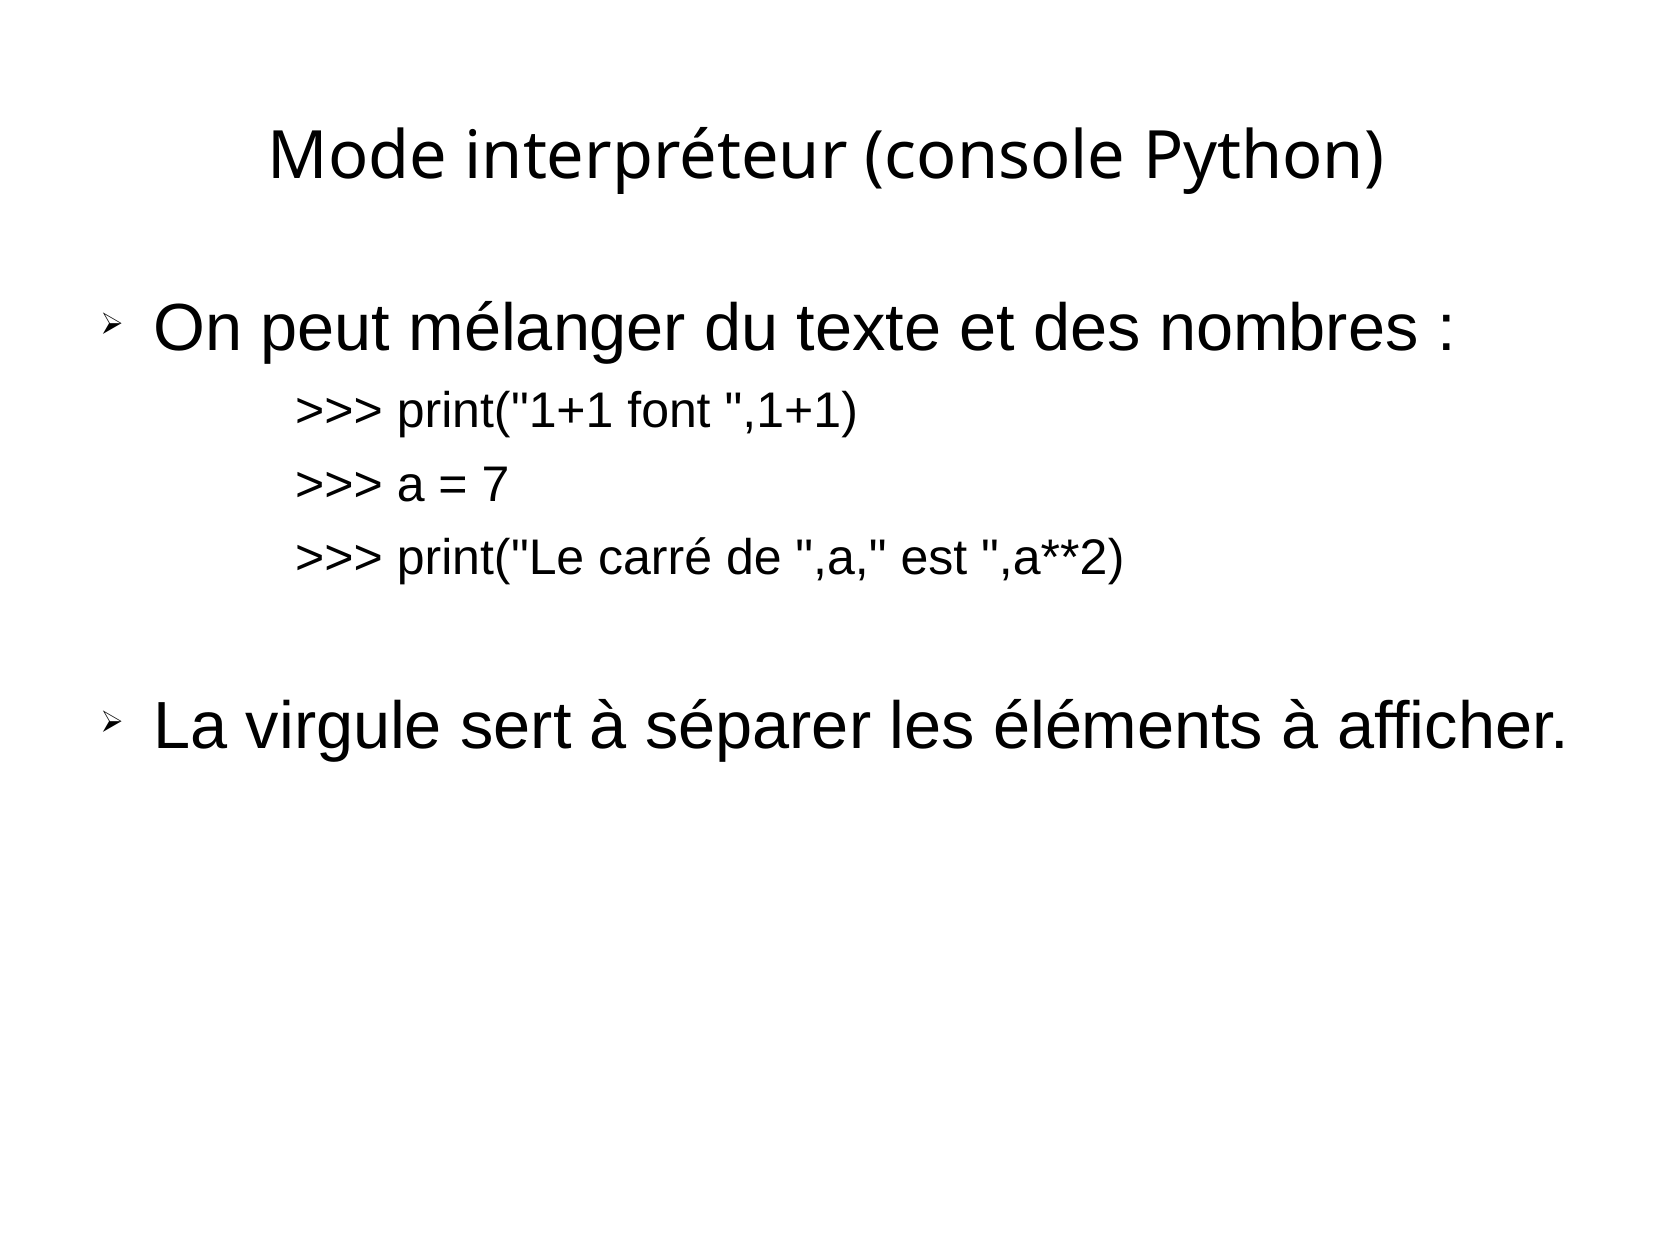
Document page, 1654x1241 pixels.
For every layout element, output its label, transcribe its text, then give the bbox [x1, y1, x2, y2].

title Mode interpréteur (console Python) [82, 49, 1571, 257]
list On peut mélanger du texte et des nombres : >>> print("1+1 font ",1+1) >>> a = 7 >>> print("Le carré de ",a," est ",a**2) La virgule sert à séparer les éléments à afficher. [82, 290, 1571, 1010]
